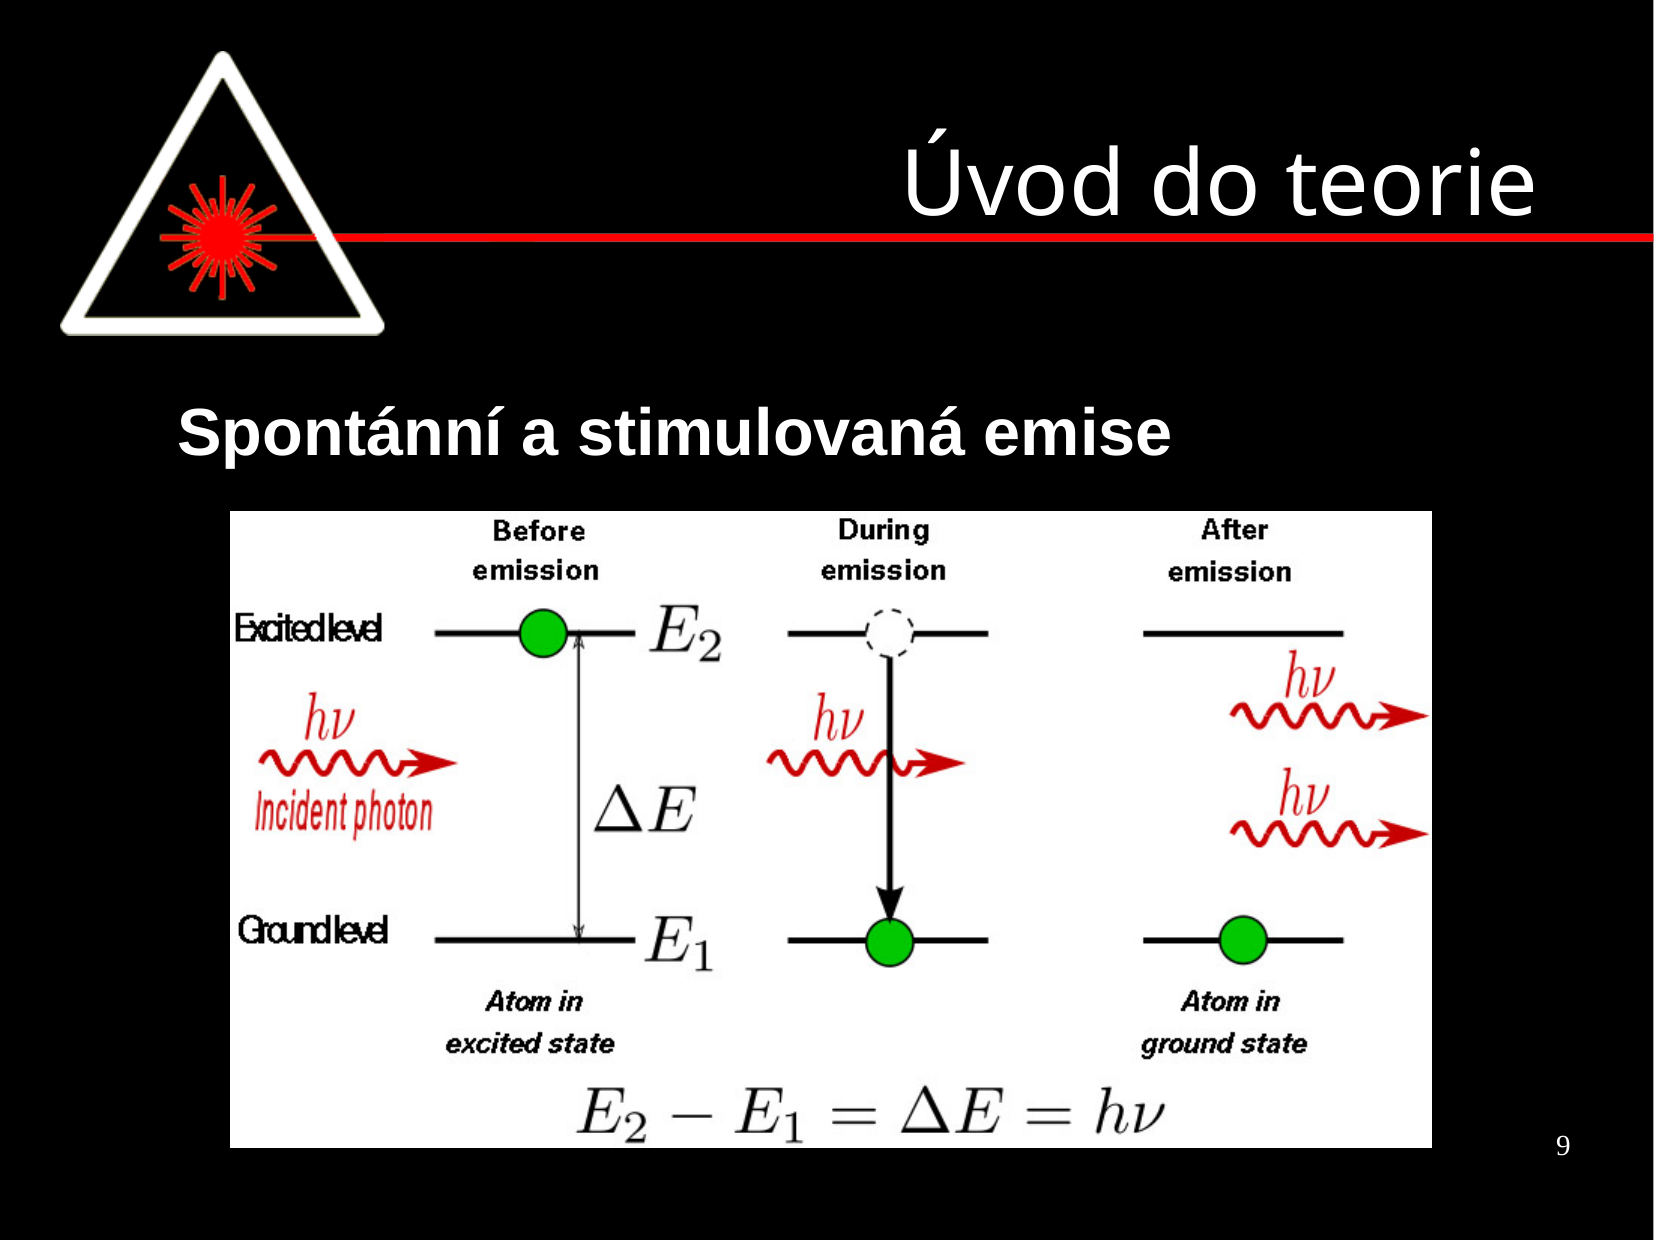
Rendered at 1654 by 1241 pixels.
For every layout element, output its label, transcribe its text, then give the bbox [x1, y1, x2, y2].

picture [60, 51, 1654, 336]
list Spontánní a stimulovaná emise [177, 394, 1571, 1044]
picture [230, 511, 1432, 1148]
title Úvod do teorie [50, 75, 1540, 283]
